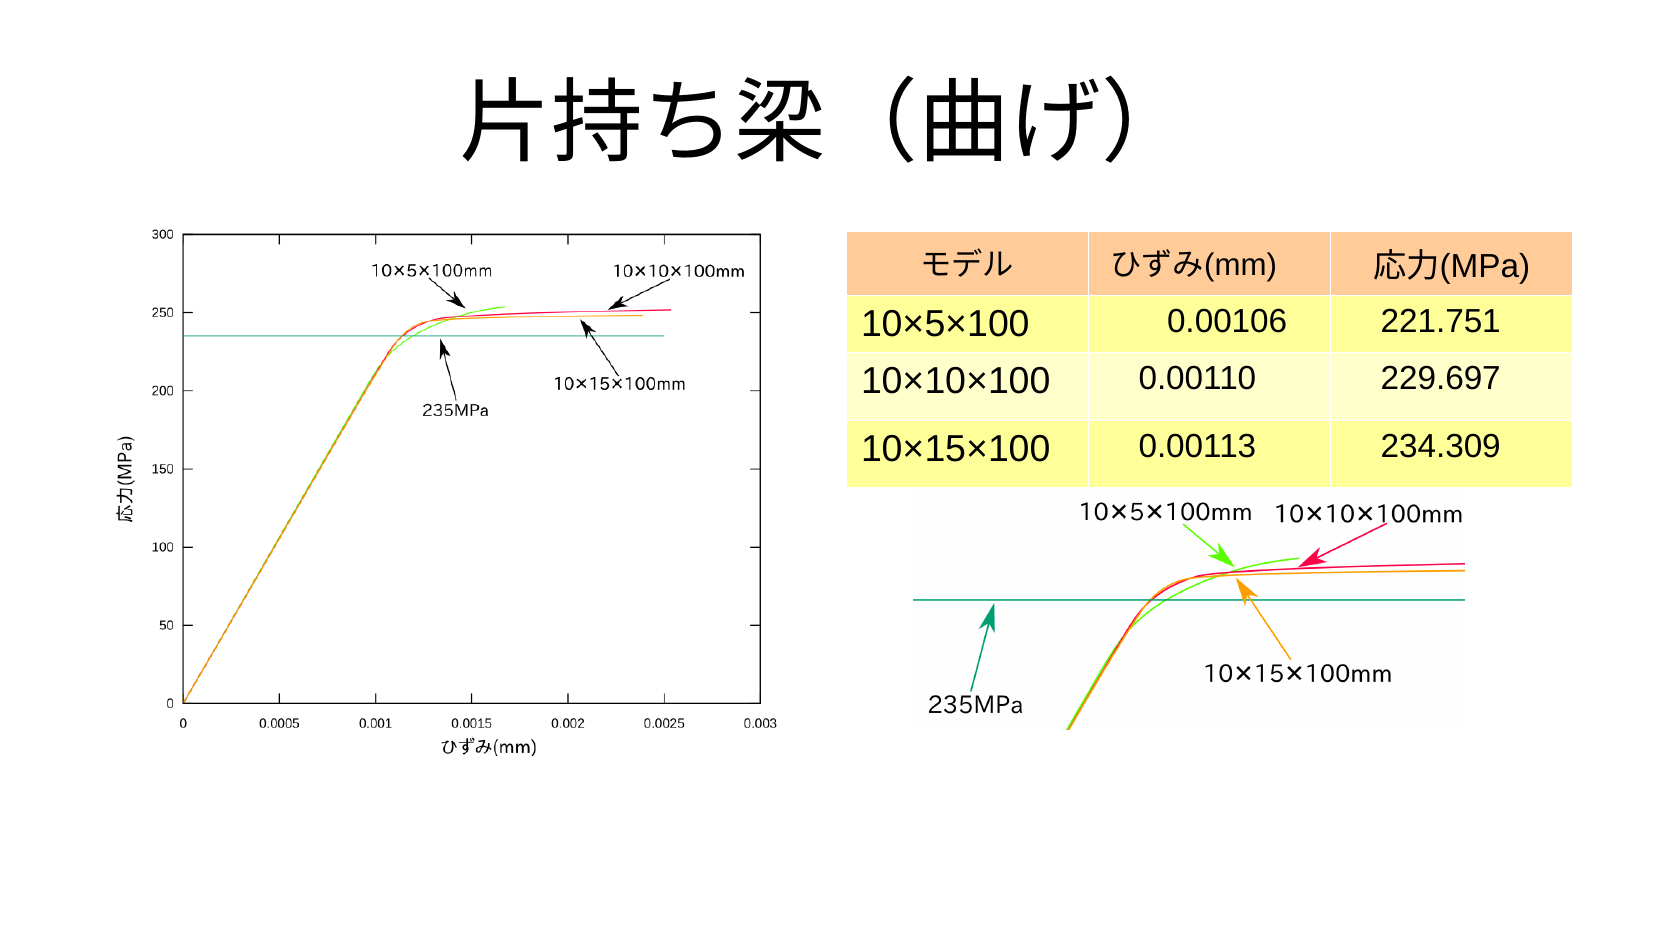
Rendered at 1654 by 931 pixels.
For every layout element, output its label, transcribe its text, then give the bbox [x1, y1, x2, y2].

picture [108, 217, 784, 758]
table_cell 234.309 [1331, 421, 1572, 487]
table_cell 10×10×100 [847, 353, 1088, 420]
table_header 応力(MPa) [1331, 232, 1572, 295]
table_cell 10×15×100 [847, 421, 1088, 487]
table_cell 0.00113 [1089, 421, 1330, 487]
table_header ひずみ(mm) [1089, 232, 1330, 295]
table_header モデル [847, 232, 1088, 295]
title 片持ち梁（曲げ） [82, 37, 1571, 193]
table_cell 10×5×100 [847, 296, 1088, 352]
table_cell 0.00106 [1089, 296, 1330, 352]
picture [913, 488, 1465, 730]
table_cell 229.697 [1331, 353, 1572, 420]
table_cell 221.751 [1331, 296, 1572, 352]
table_cell 0.00110 [1089, 353, 1330, 420]
